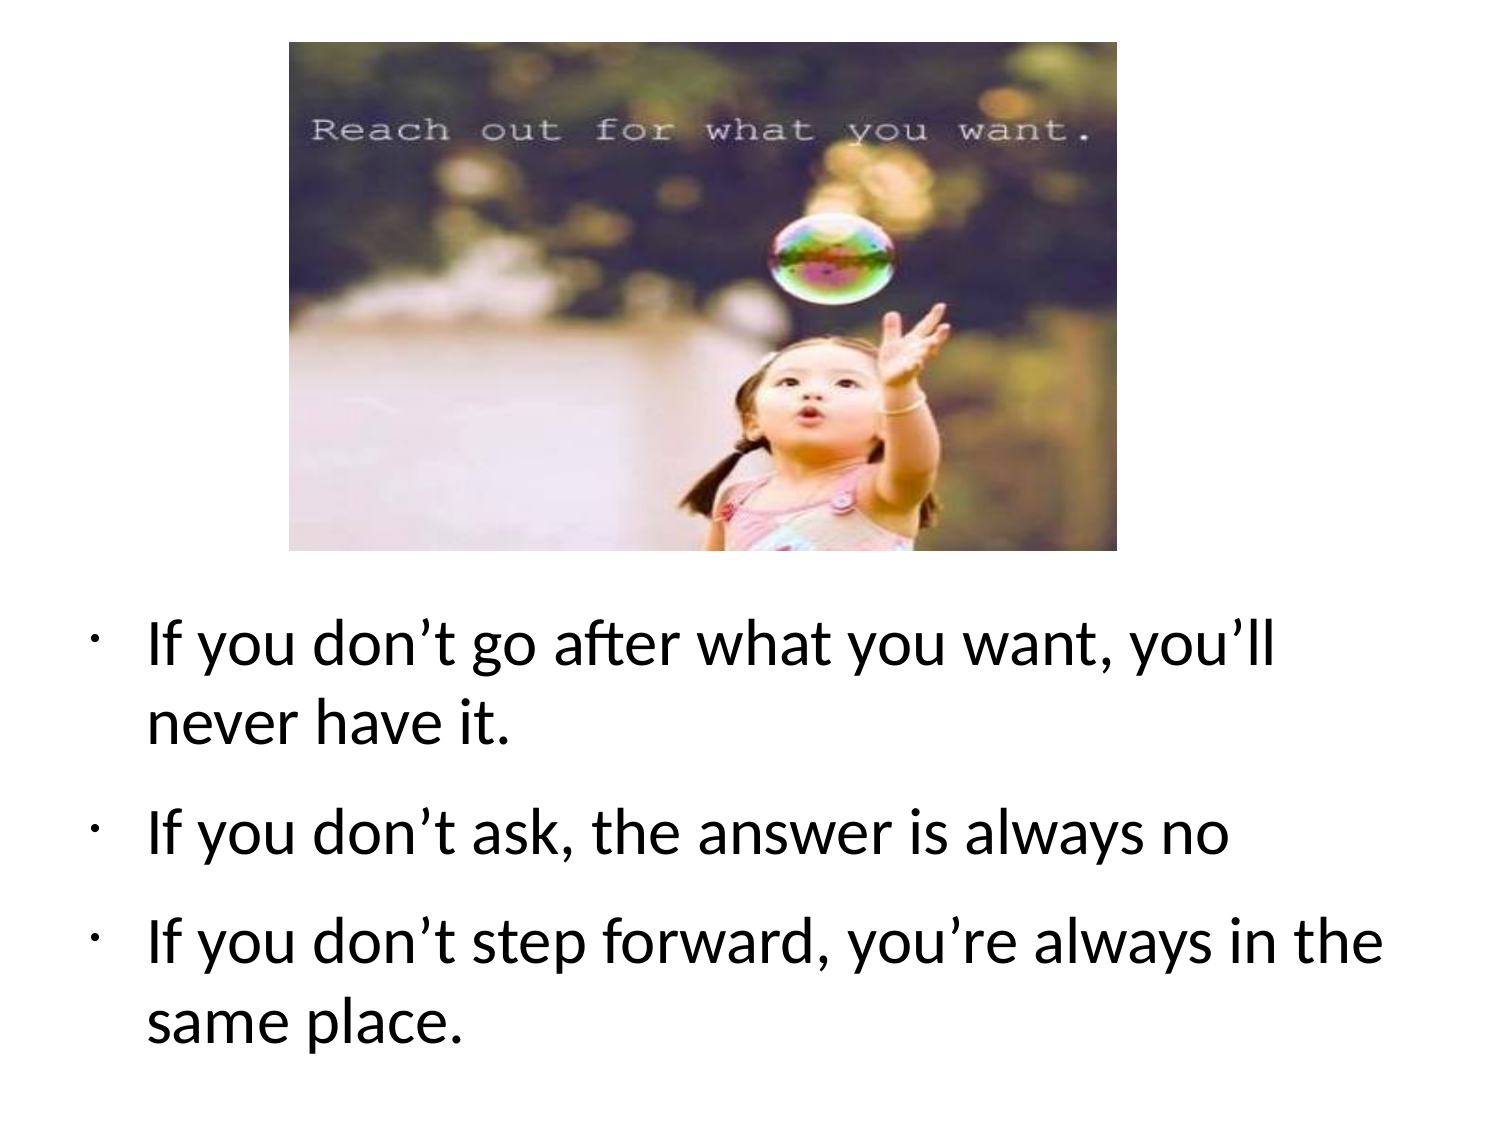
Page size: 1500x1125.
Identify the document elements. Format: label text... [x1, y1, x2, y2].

picture [289, 42, 1117, 551]
list If you don’t go after what you want, you’ll never have it. If you don’t ask, the answer is always no If you don’t step forward, you’re always in the same place. [75, 262, 1425, 1005]
